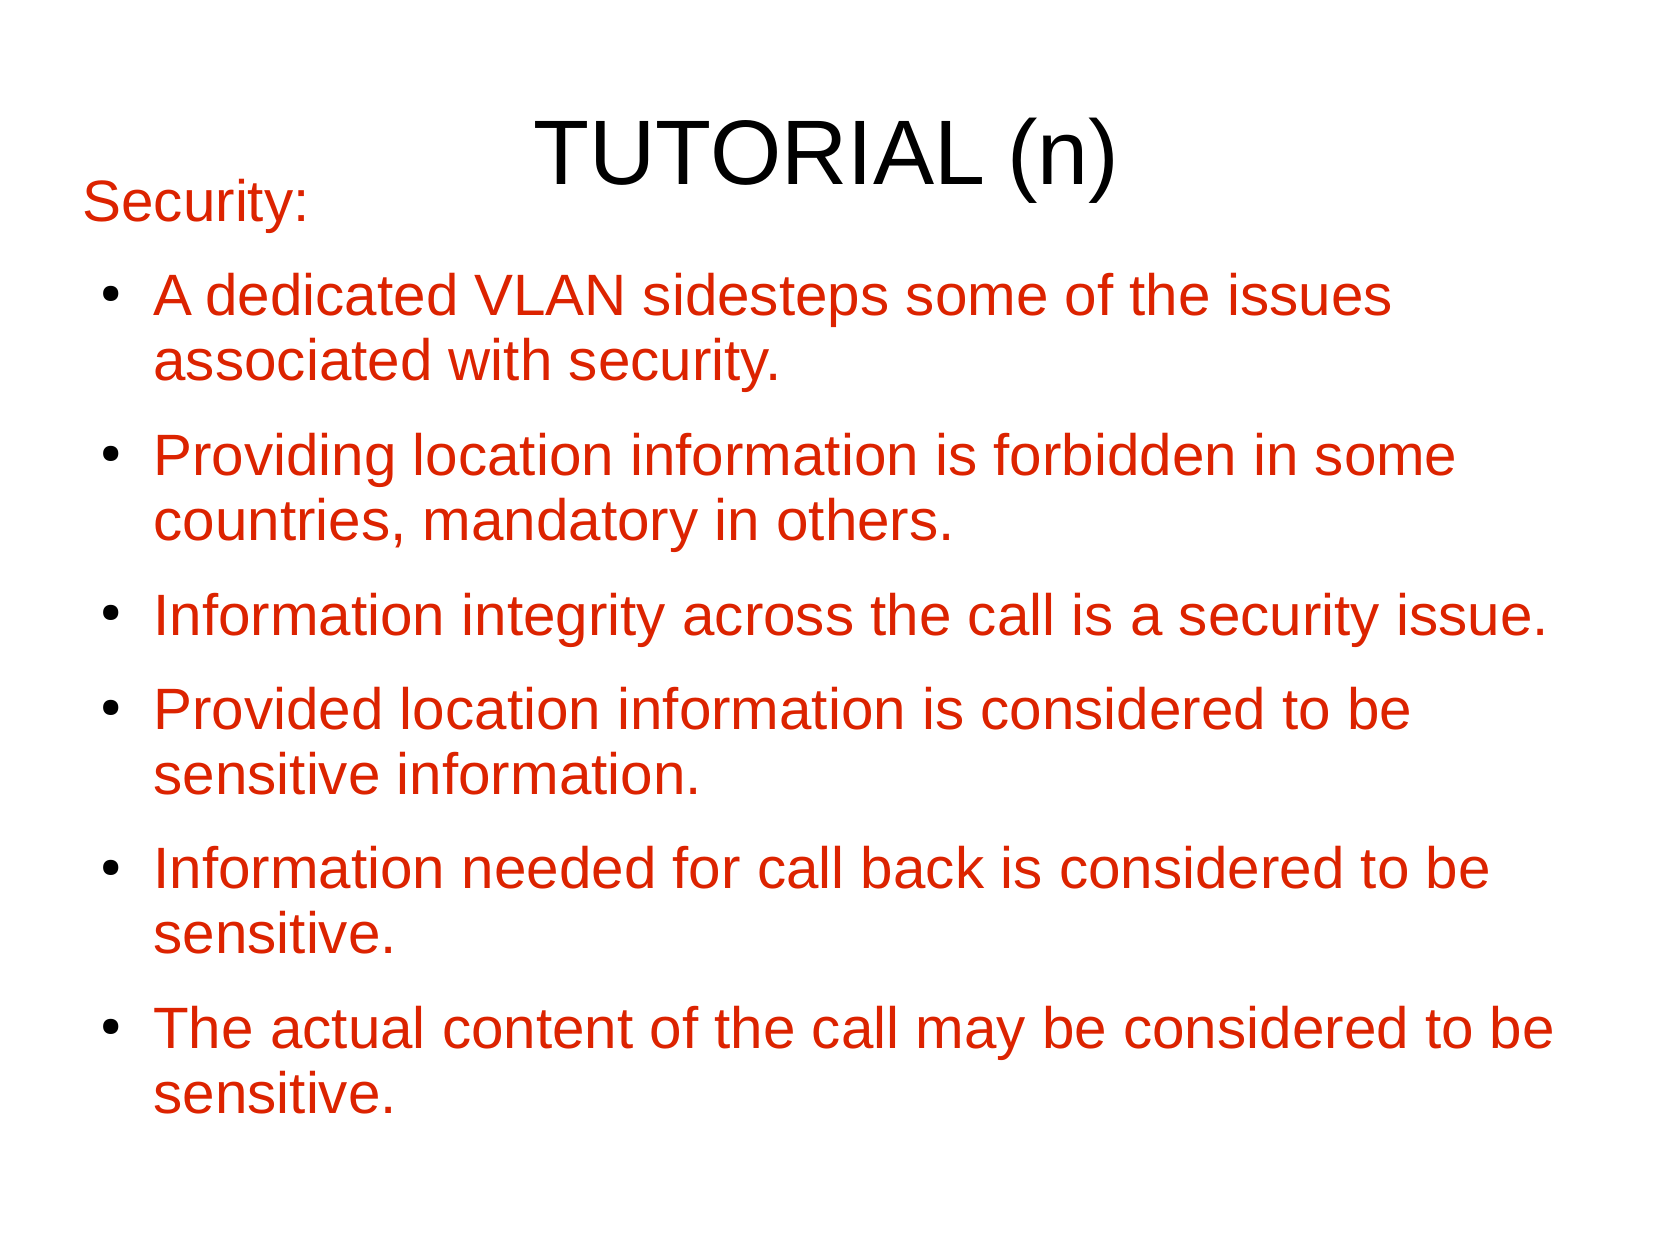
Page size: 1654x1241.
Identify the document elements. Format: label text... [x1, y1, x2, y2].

list Security: A dedicated VLAN sidesteps some of the issues associated with security. Providing location information is forbidden in some countries, mandatory in others. Information integrity across the call is a security issue. Provided location information is considered to be sensitive information. Information needed for call back is considered to be sensitive. The actual content of the call may be considered to be sensitive. [82, 168, 1576, 1201]
title TUTORIAL (n) [82, 56, 1571, 168]
